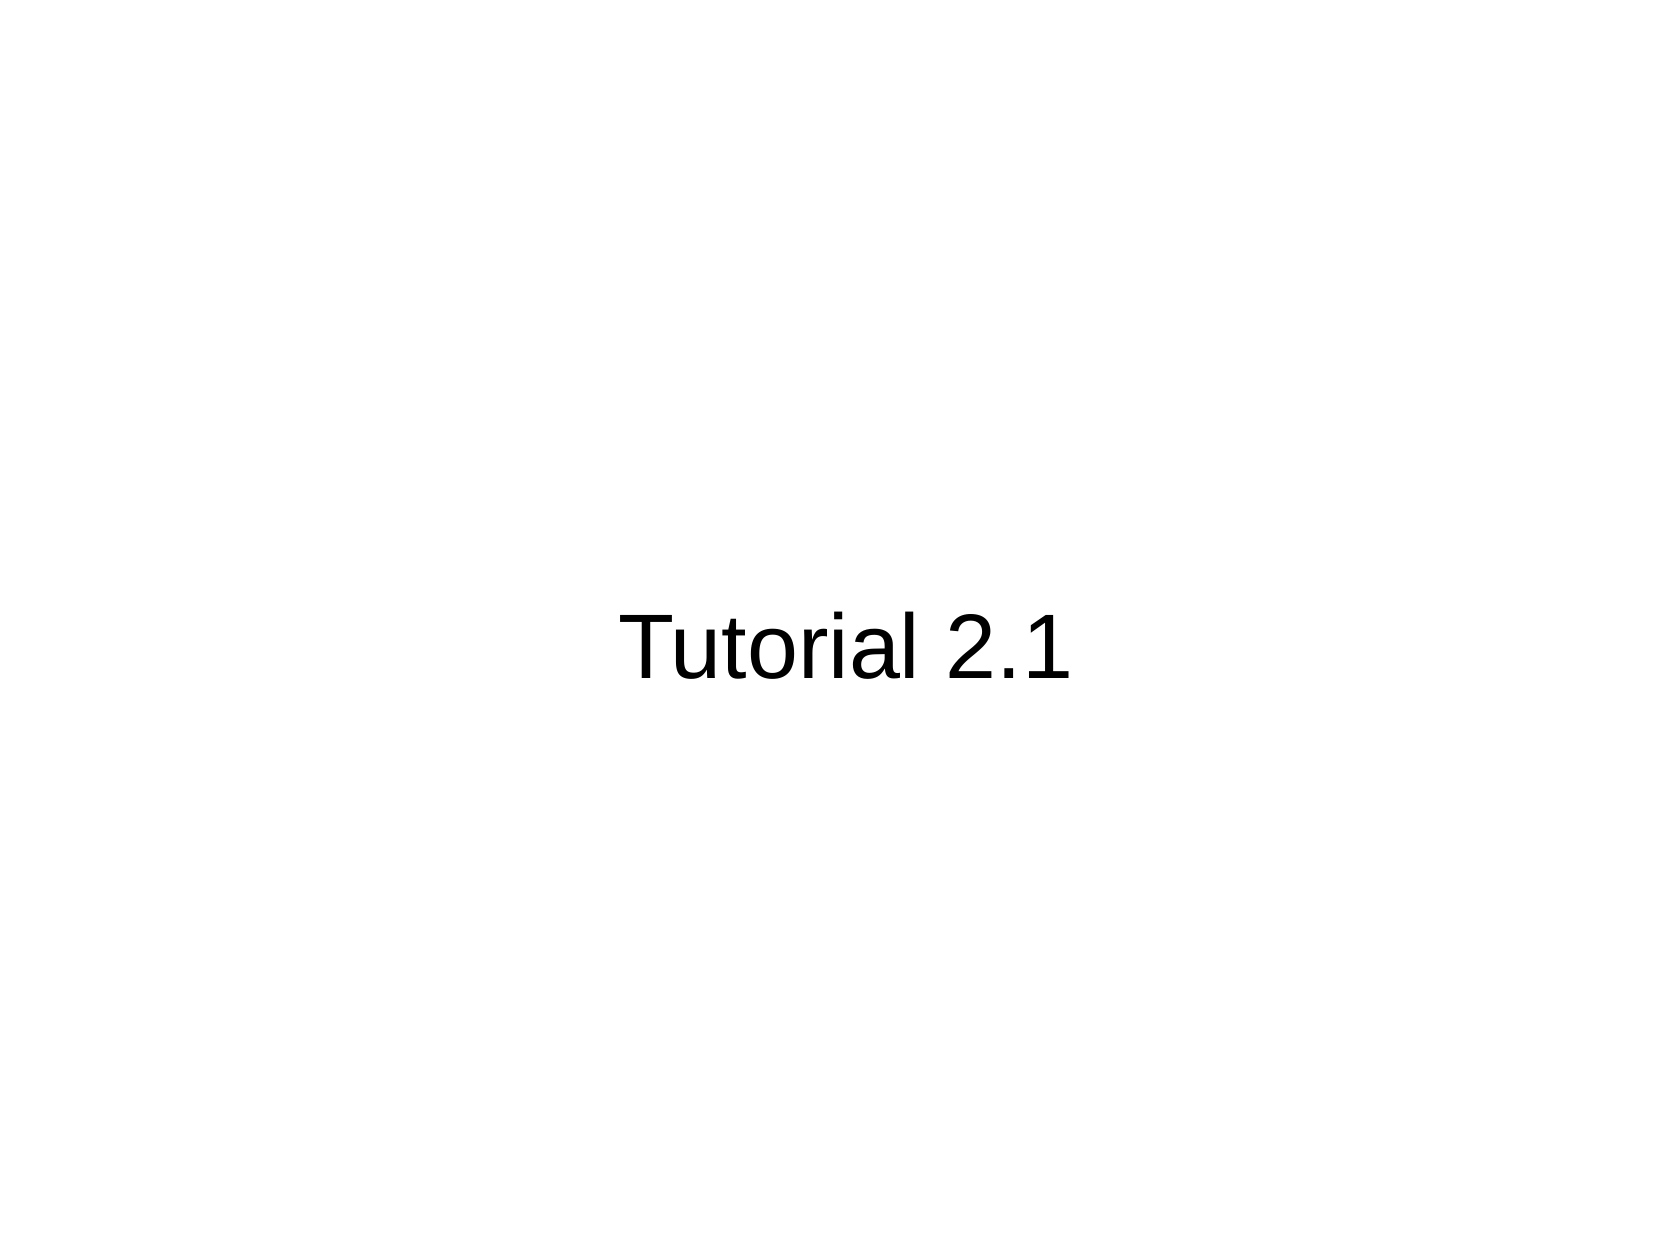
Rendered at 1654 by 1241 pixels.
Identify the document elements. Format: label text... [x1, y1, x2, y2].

title Tutorial 2.1 [101, 542, 1591, 751]
